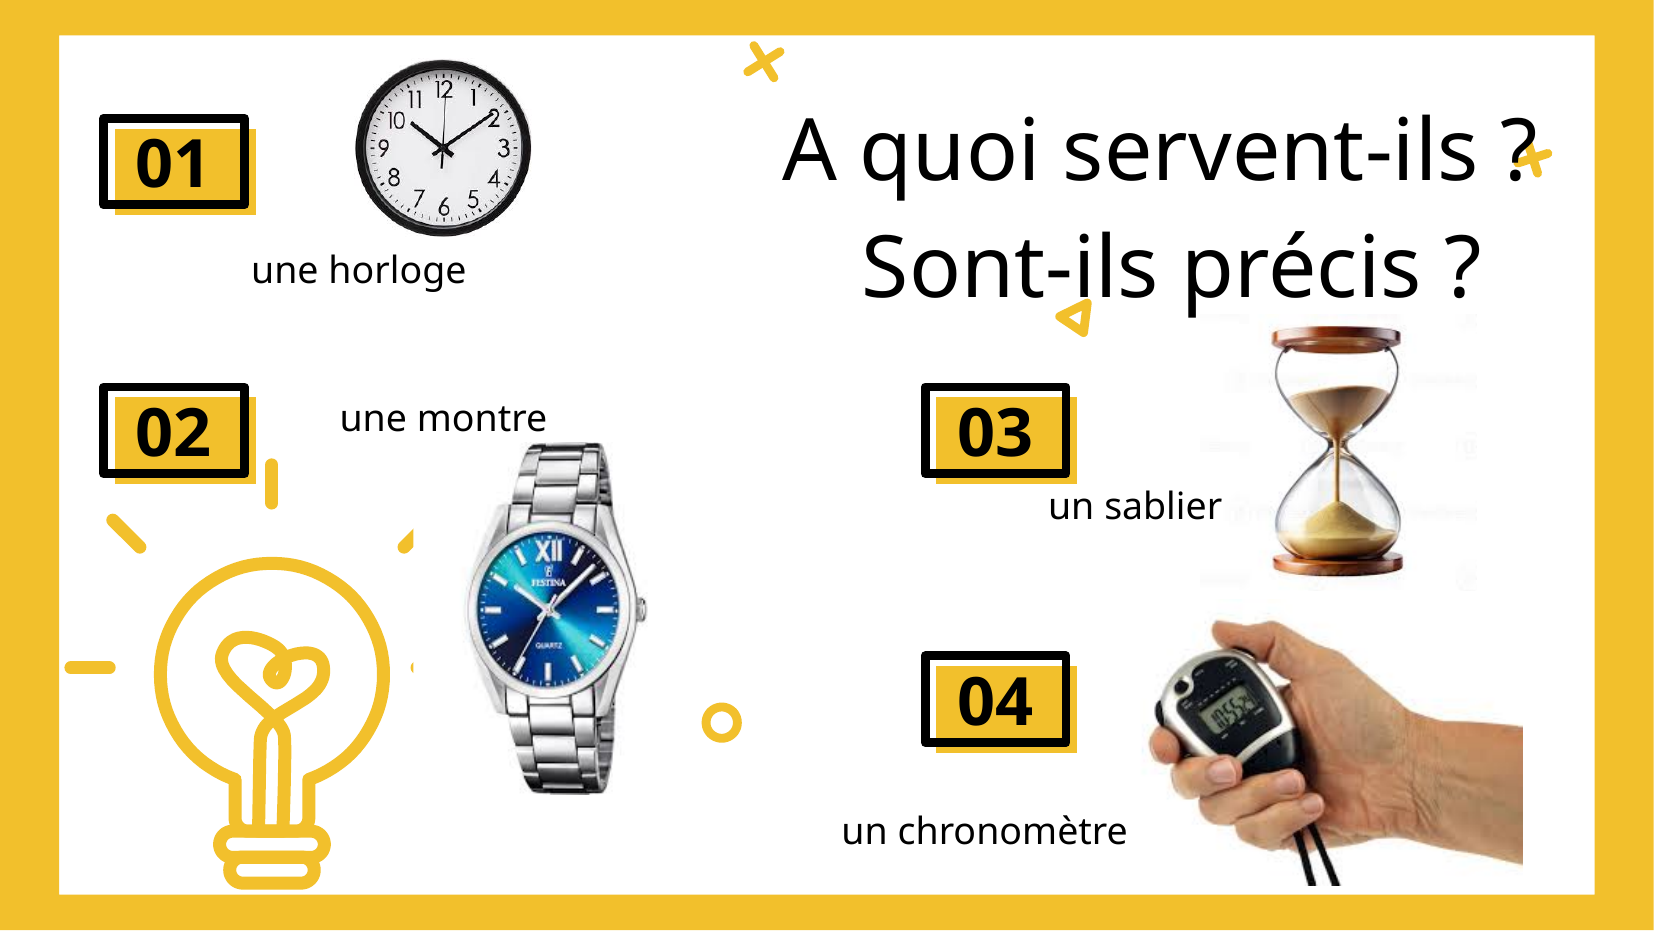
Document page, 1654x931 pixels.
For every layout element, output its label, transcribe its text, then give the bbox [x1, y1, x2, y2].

title A quoi servent-ils ? Sont-ils précis ? [767, 37, 1577, 374]
text_box une horloge [236, 236, 502, 325]
picture [413, 473, 680, 795]
picture [1092, 599, 1523, 886]
text_box un sablier [1033, 472, 1506, 562]
picture [1200, 562, 1477, 591]
text_box une montre [324, 383, 709, 473]
text_box un chronomètre [826, 797, 1300, 886]
picture [1200, 314, 1477, 472]
picture [354, 58, 532, 237]
